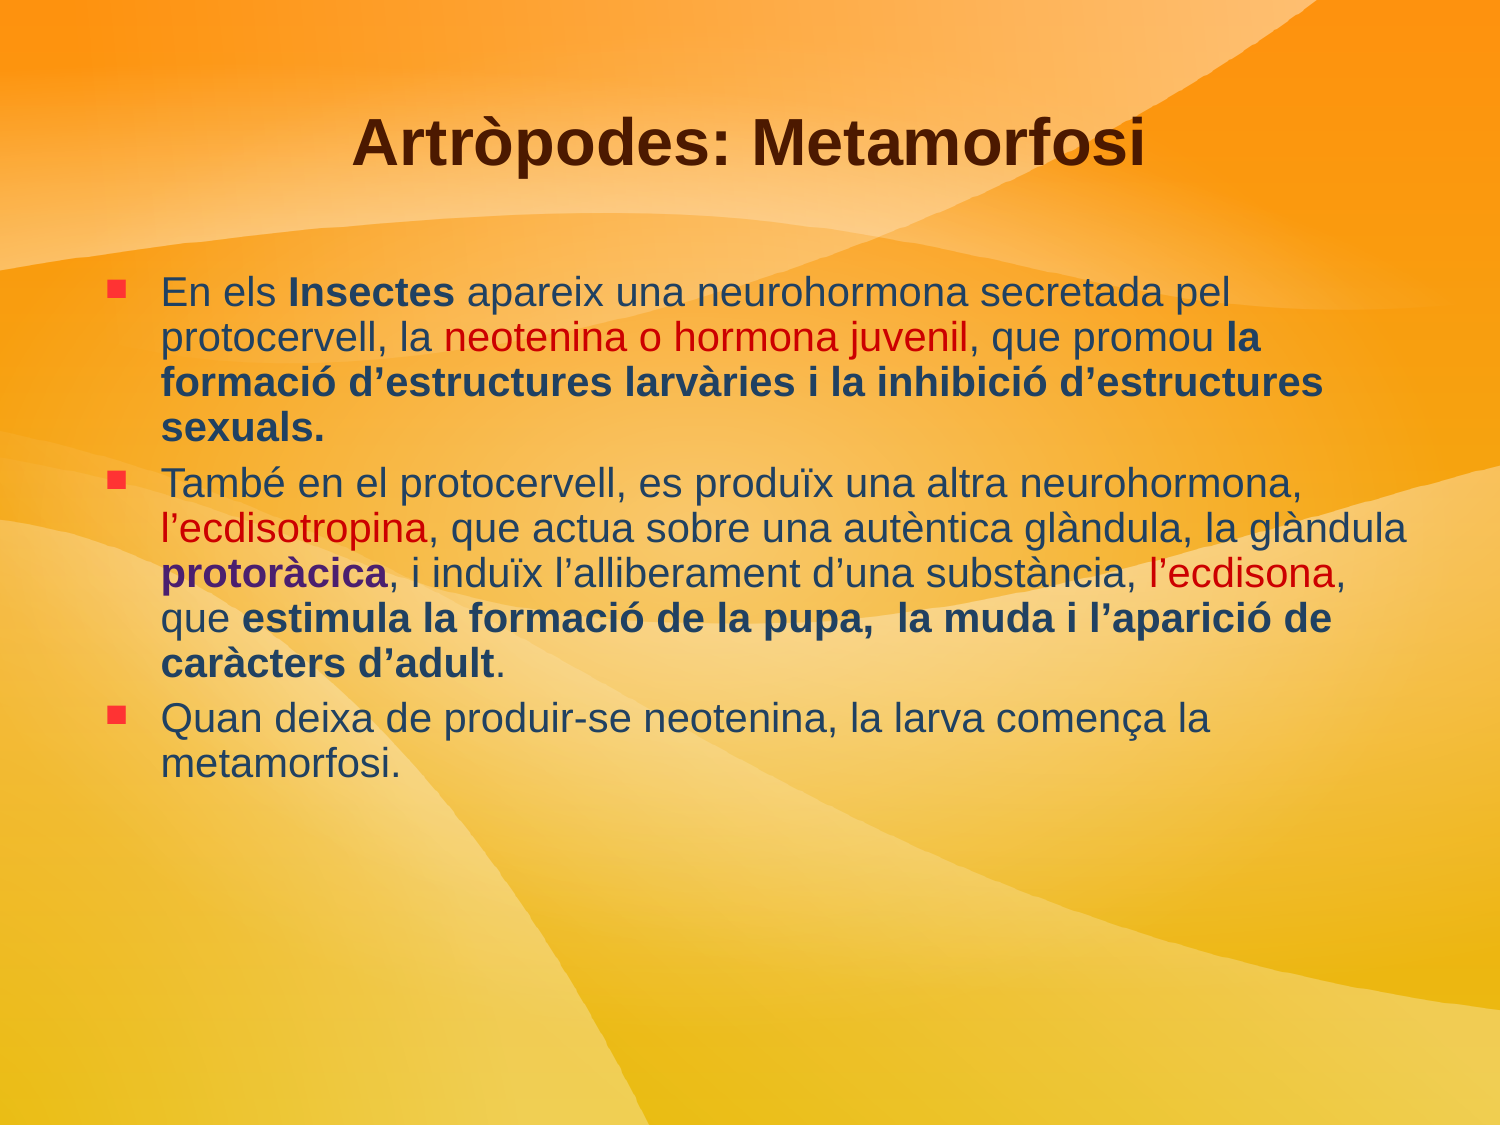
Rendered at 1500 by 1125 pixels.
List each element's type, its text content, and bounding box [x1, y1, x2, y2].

picture [0, 0, 1500, 1125]
list En els Insectes apareix una neurohormona secretada pel protocervell, la neotenina o hormona juvenil, que promou la formació d’estructures larvàries i la inhibició d’estructures sexuals. També en el protocervell, es produïx una altra neurohormona, l’ecdisotropina, que actua sobre una autèntica glàndula, la glàndula protoràcica, i induïx l’alliberament d’una substància, l’ecdisona, que estimula la formació de la pupa, la muda i l’aparició de caràcters d’adult. Quan deixa de produir-se neotenina, la larva comença la metamorfosi. [75, 263, 1425, 1006]
title Artròpodes: Metamorfosi [75, 44, 1425, 233]
